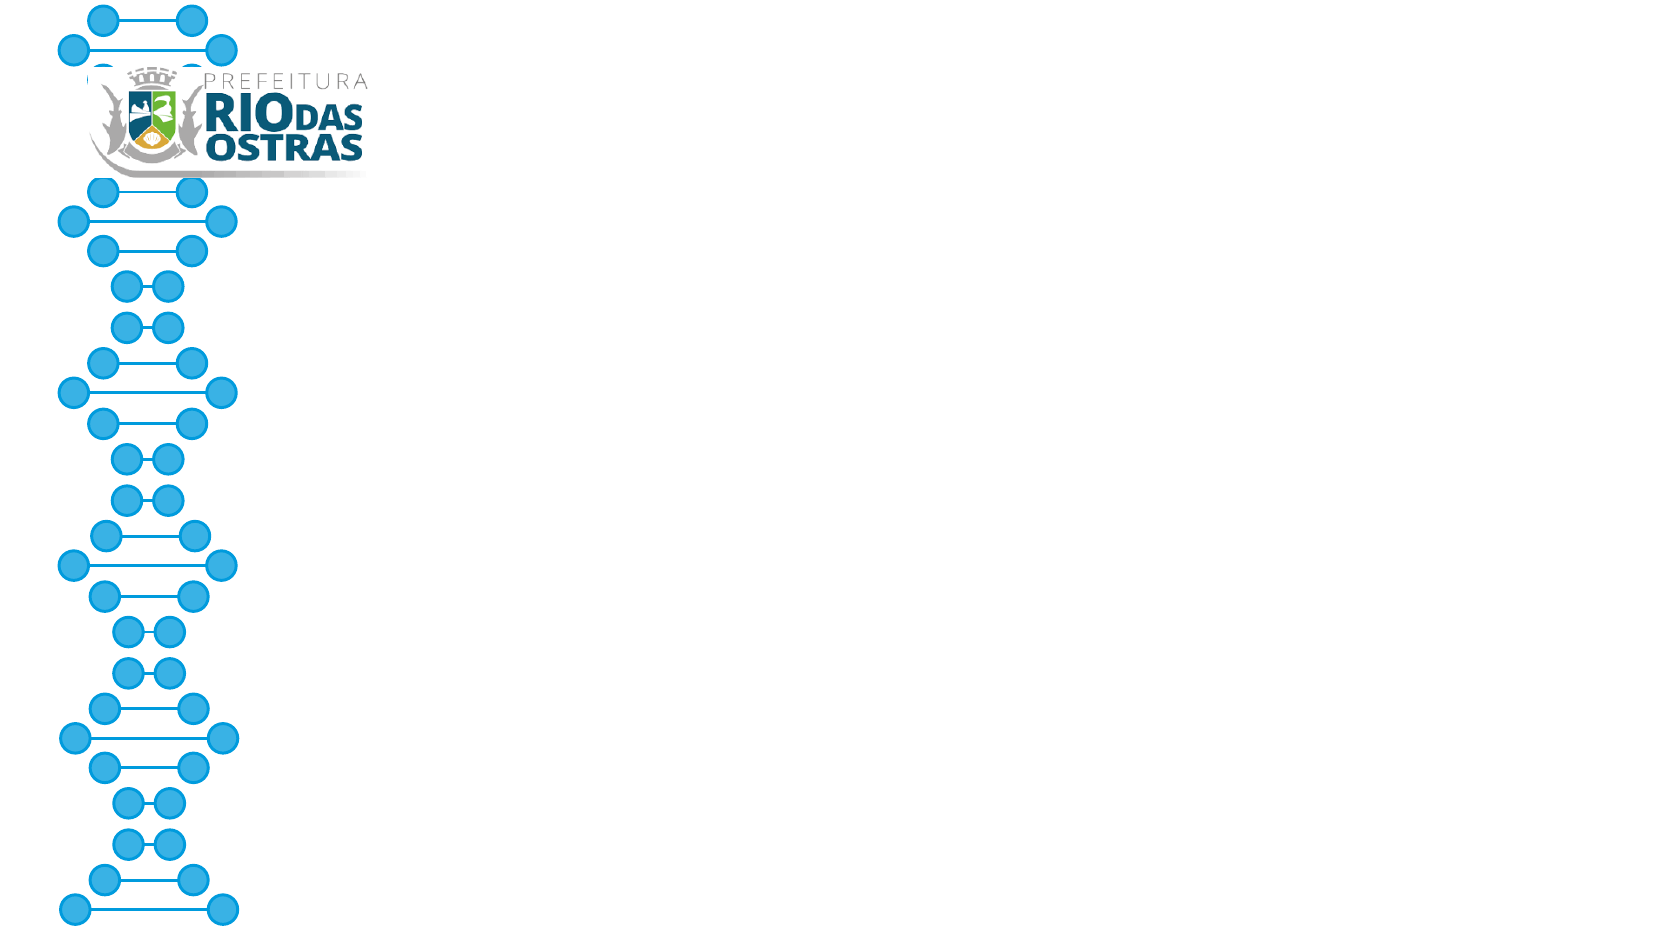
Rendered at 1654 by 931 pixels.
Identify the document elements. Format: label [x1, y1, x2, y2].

picture [87, 66, 369, 178]
